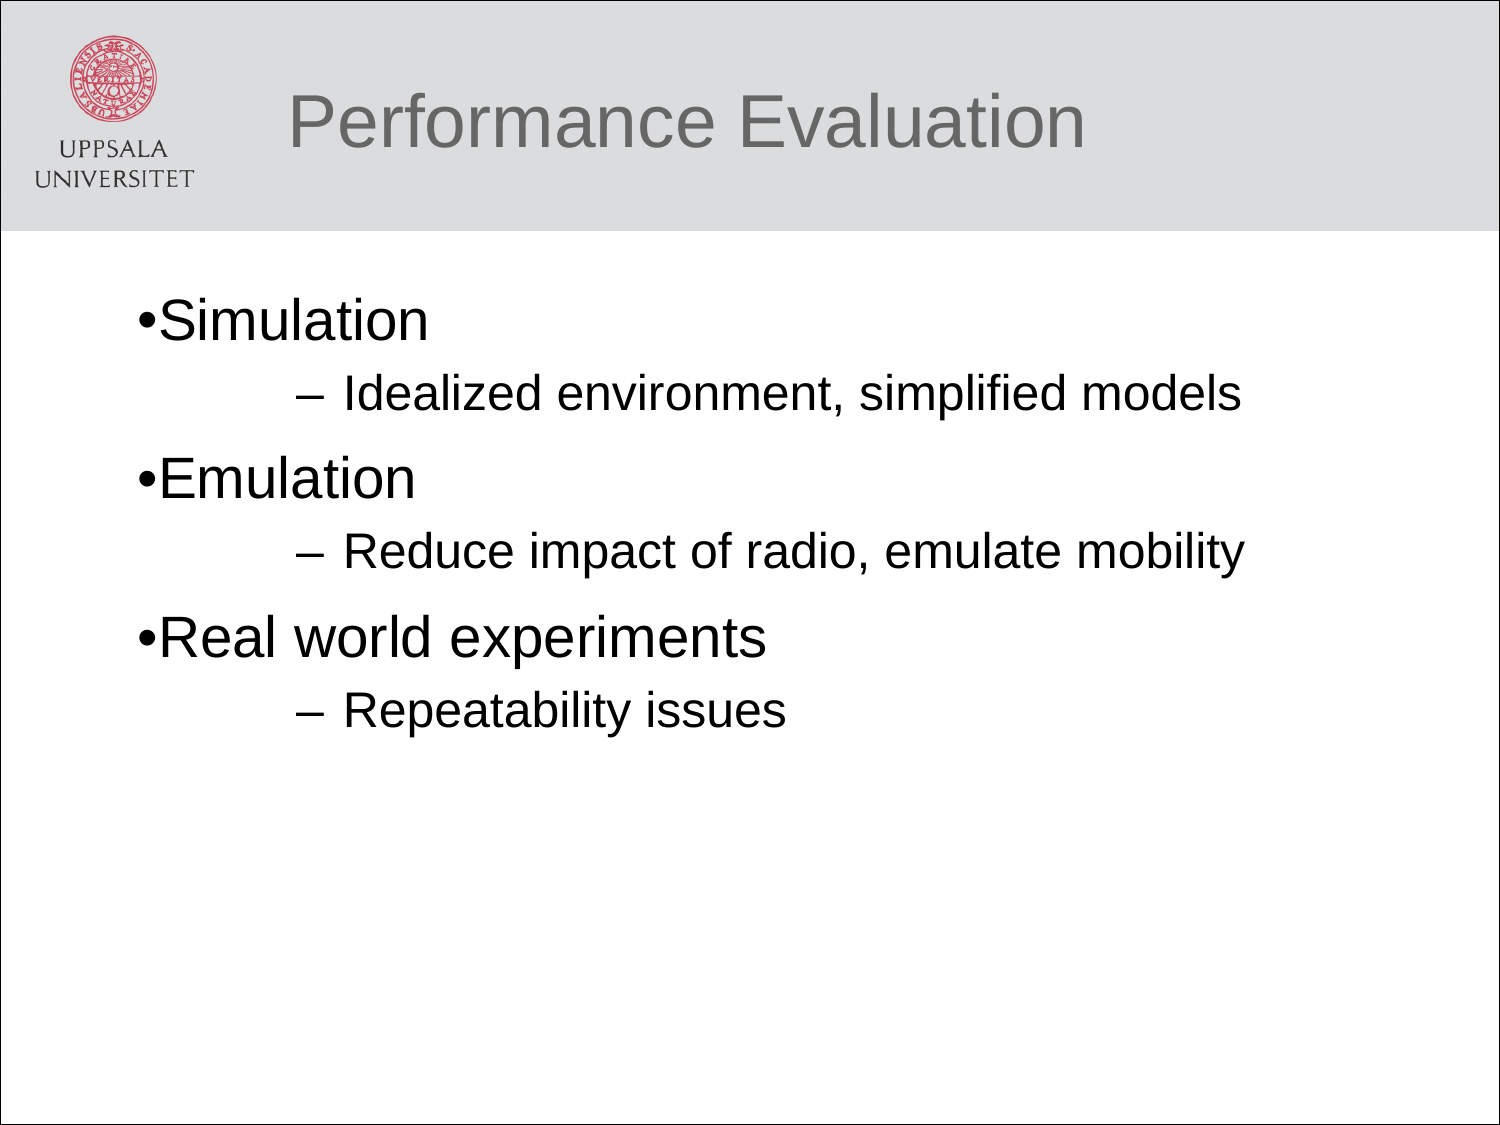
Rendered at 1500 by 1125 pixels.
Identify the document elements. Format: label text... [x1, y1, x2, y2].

title Performance Evaluation [287, 20, 1388, 222]
picture [1, 1, 1499, 231]
list Simulation Idealized environment, simplified models Emulation Reduce impact of radio, emulate mobility Real world experiments Repeatability issues [137, 287, 1388, 1001]
